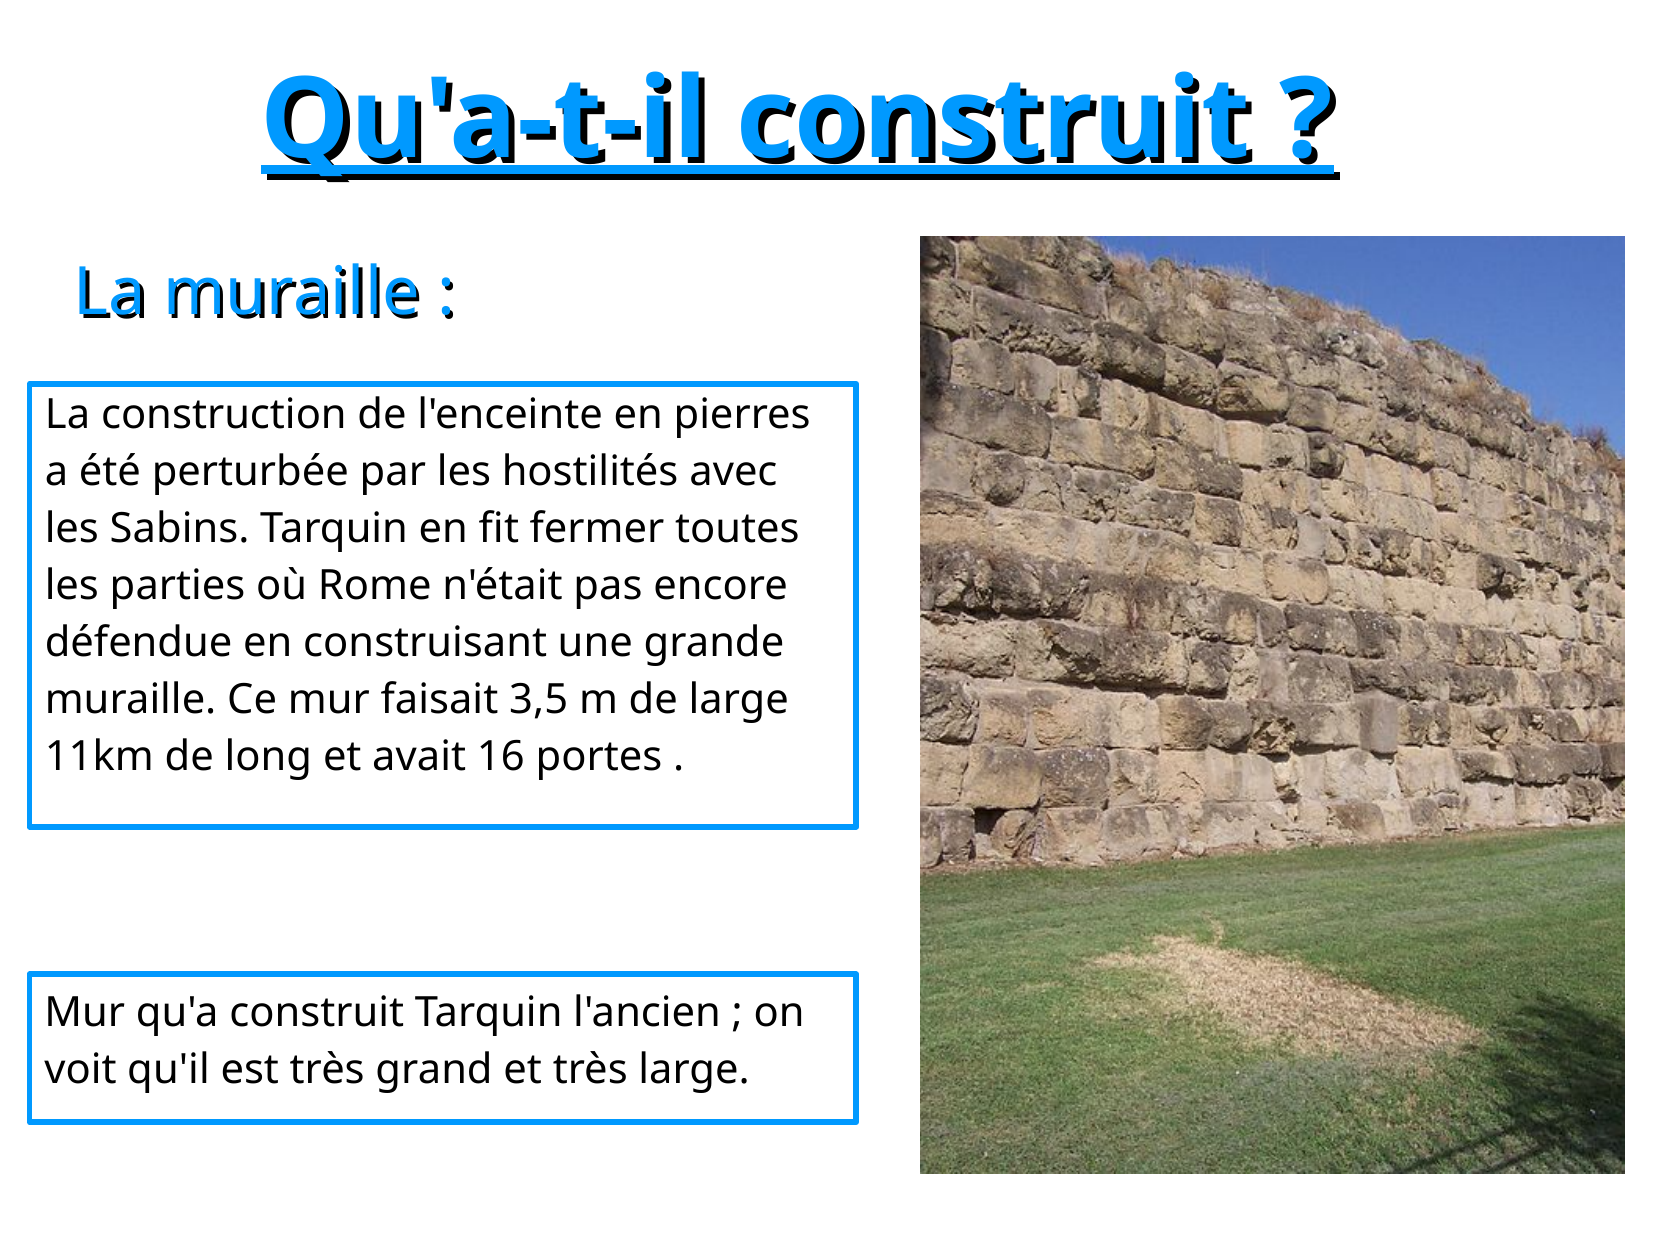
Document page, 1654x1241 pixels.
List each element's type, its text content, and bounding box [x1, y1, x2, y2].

text_box Qu'a-t-il construit ? [206, 29, 1418, 202]
text_box La construction de l'enceinte en pierres a été perturbée par les hostilités avec les Sabins. Tarquin en fit fermer toutes les parties où Rome n'était pas encore défendue en construisant une grande muraille. Ce mur faisait 3,5 m de large 11km de long et avait 16 portes . [32, 387, 853, 798]
text_box Mur qu'a construit Tarquin l'ancien ; on voit qu'il est très grand et très large. [32, 977, 853, 1106]
text_box La muraille : [59, 236, 857, 345]
picture [920, 236, 1625, 1174]
